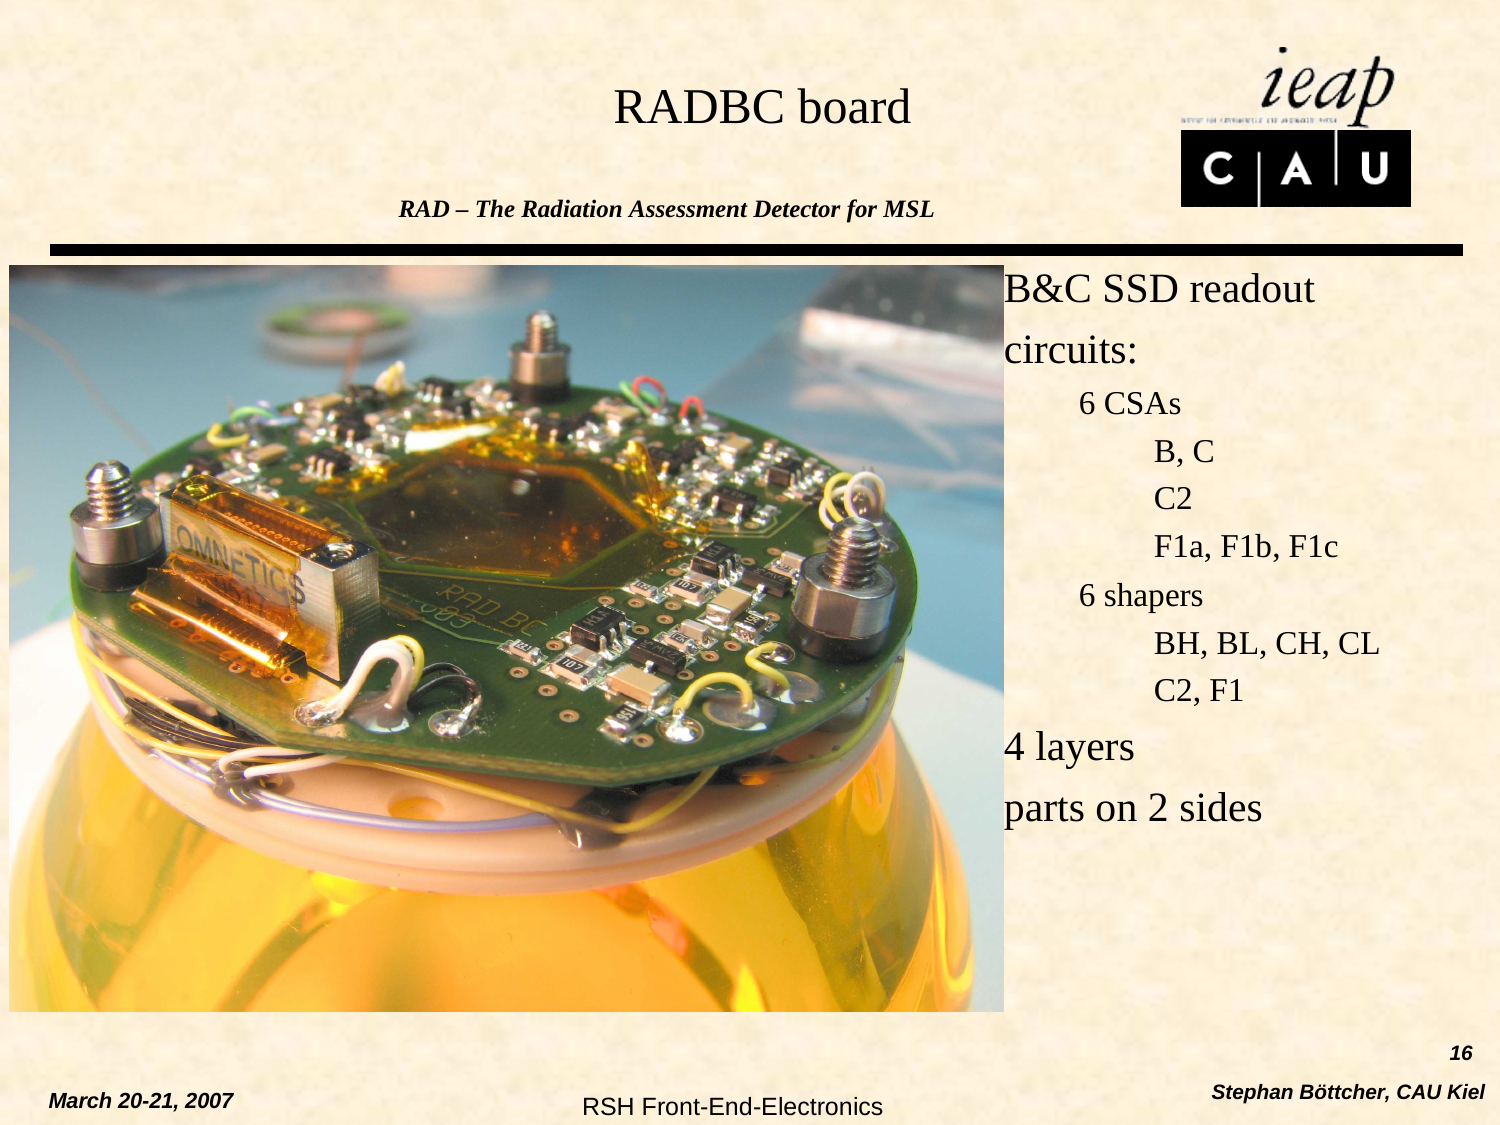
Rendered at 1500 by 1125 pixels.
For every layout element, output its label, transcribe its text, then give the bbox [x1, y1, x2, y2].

list B&C SSD readout circuits: 6 CSAs B, C C2 F1a, F1b, F1c 6 shapers BH, BL, CH, CL C2, F1 4 layers parts on 2 sides [1004, 265, 1477, 1004]
title RADBC board [299, 8, 1225, 205]
picture [0, 0, 1500, 1125]
